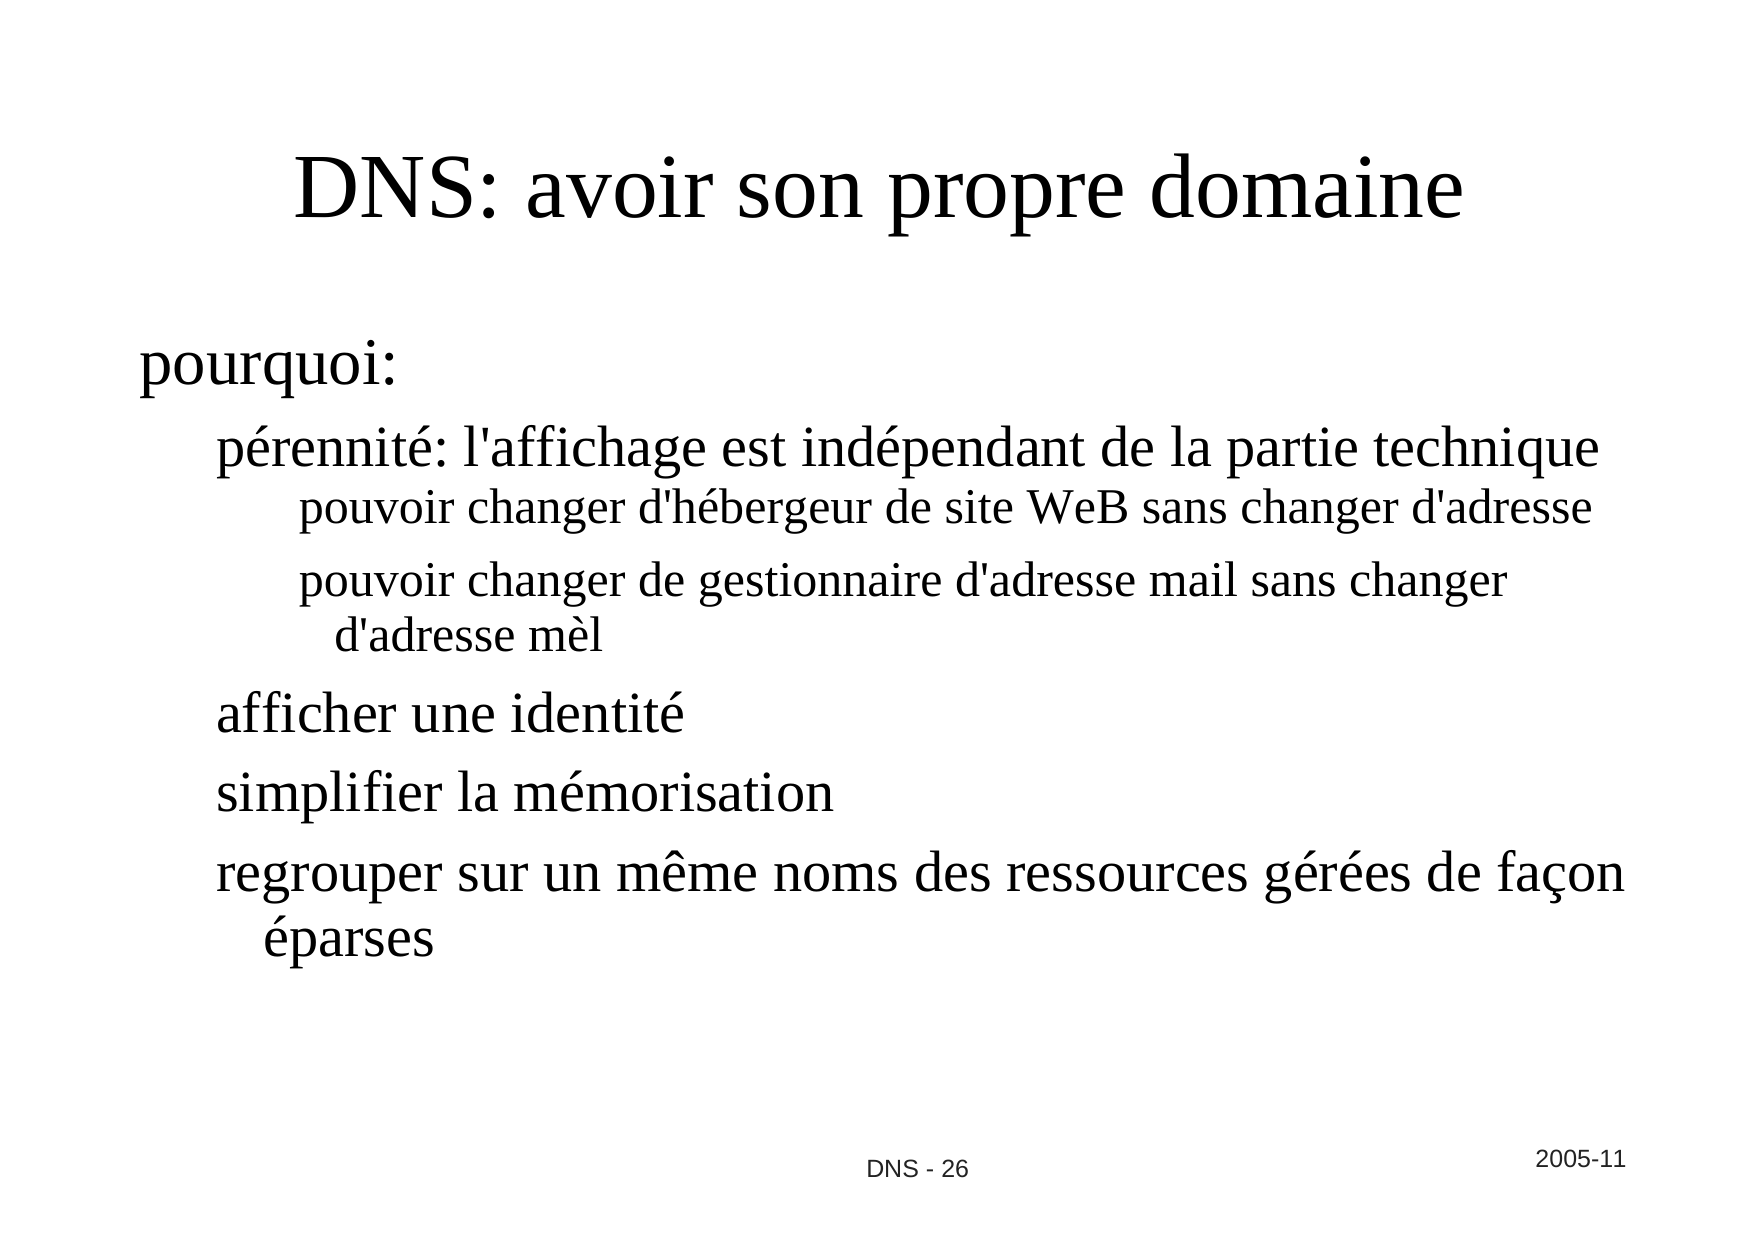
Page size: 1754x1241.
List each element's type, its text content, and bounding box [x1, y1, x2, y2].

list pourquoi: pérennité: l'affichage est indépendant de la partie technique pouvoir changer d'hébergeur de site WeB sans changer d'adresse pouvoir changer de gestionnaire d'adresse mail sans changer d'adresse mèl afficher une identité simplifier la mémorisation regrouper sur un même noms des ressources gérées de façon éparses [121, 324, 1639, 1100]
title DNS: avoir son propre domaine [121, 72, 1640, 301]
